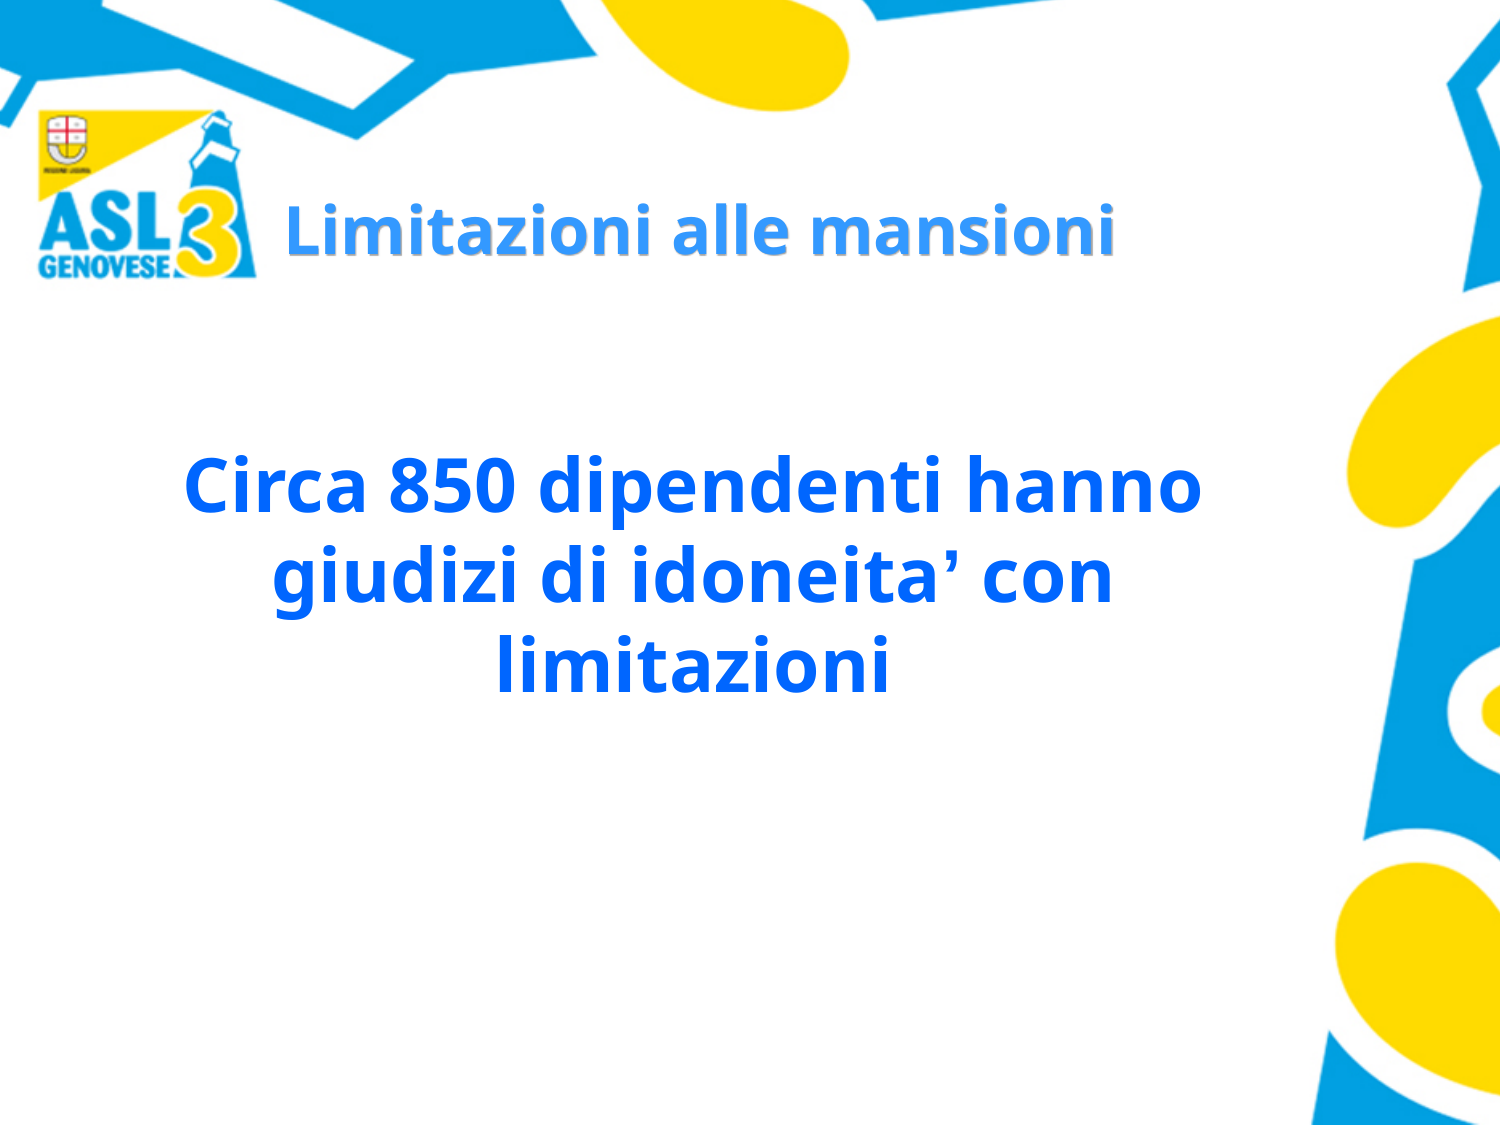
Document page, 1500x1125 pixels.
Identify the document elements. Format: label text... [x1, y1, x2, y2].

title Limitazioni alle mansioni [268, 157, 1355, 299]
text_box Circa 850 dipendenti hanno giudizi di idoneita’ con limitazioni [82, 429, 1305, 675]
